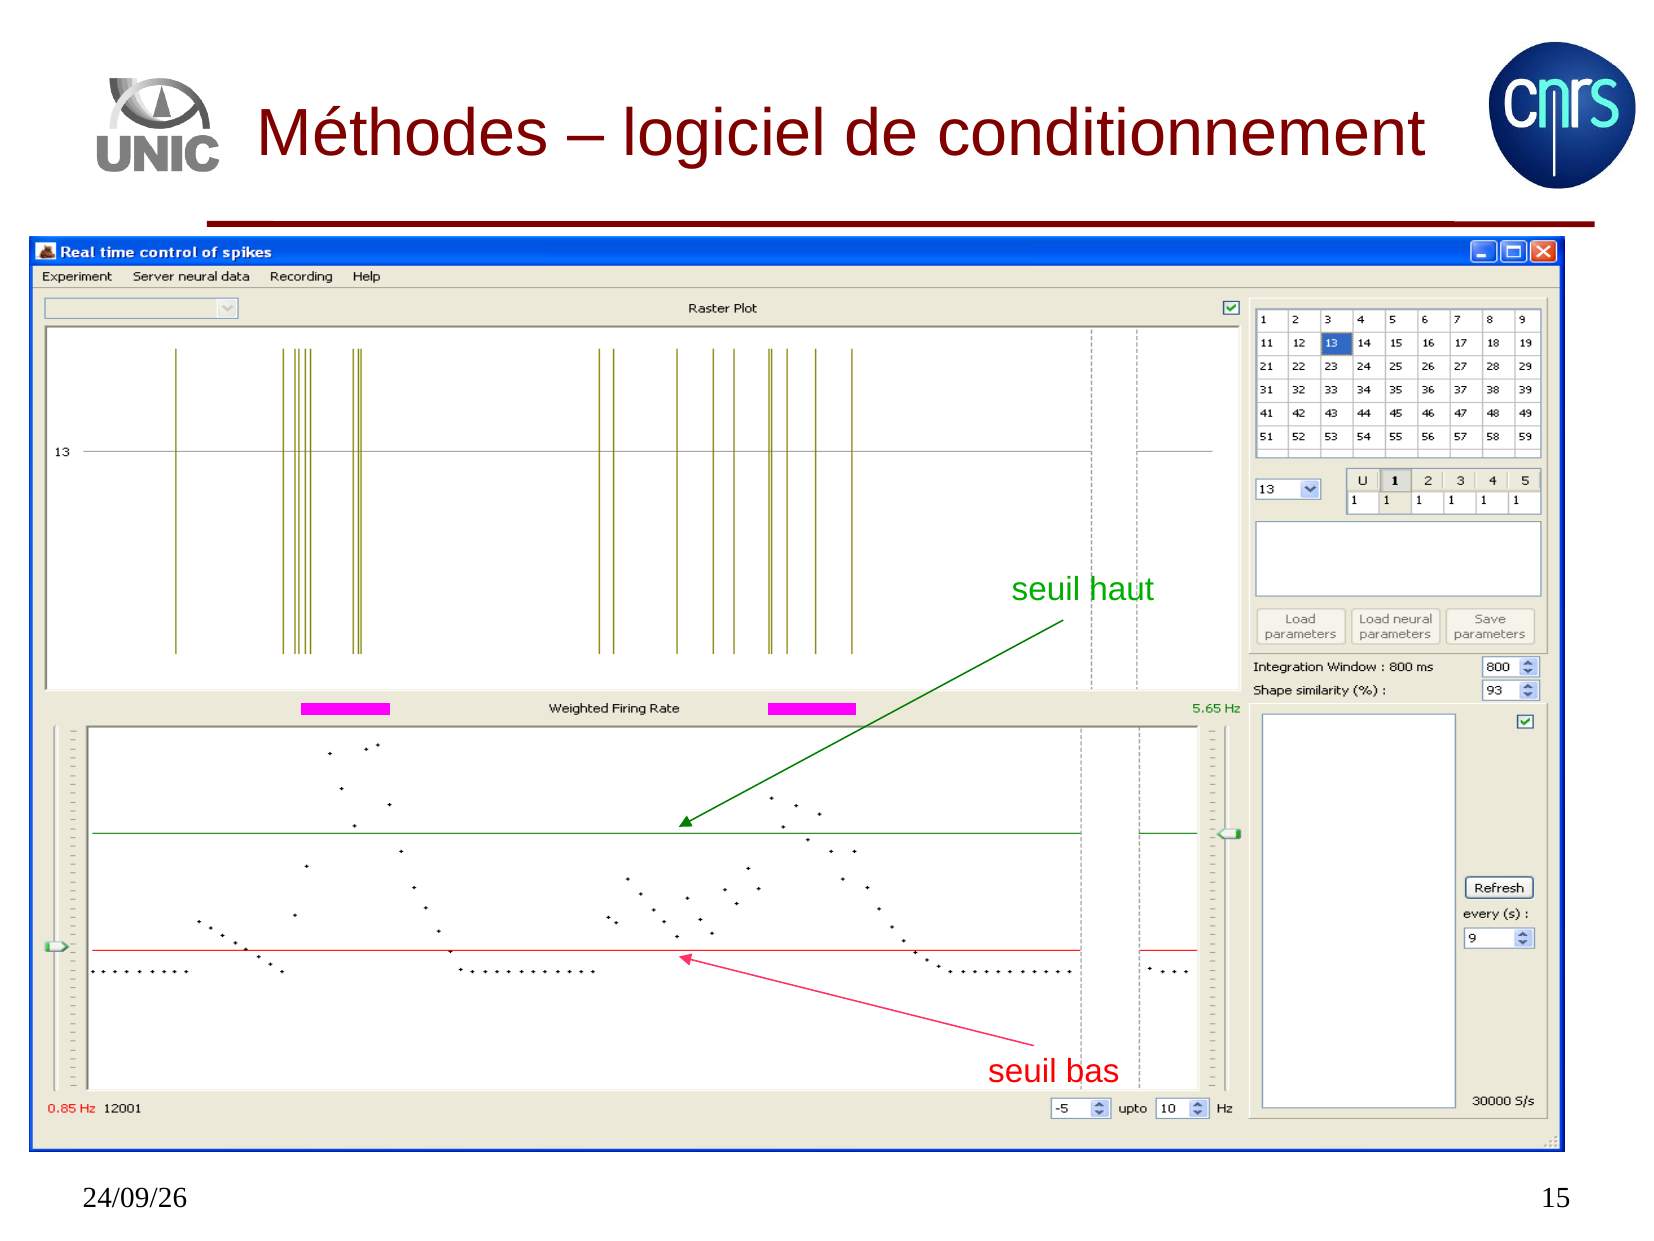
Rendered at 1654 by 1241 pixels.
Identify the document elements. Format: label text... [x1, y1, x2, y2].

text_box <numéro> [1185, 1180, 1571, 1215]
picture [1488, 41, 1636, 189]
picture [29, 236, 1565, 1152]
text_box Méthodes – logiciel de conditionnement [206, 88, 1477, 207]
text_box 13/02/12 [82, 1180, 468, 1215]
text_box seuil haut [996, 563, 1352, 616]
text_box seuil bas [973, 1045, 1240, 1098]
picture [89, 65, 226, 187]
